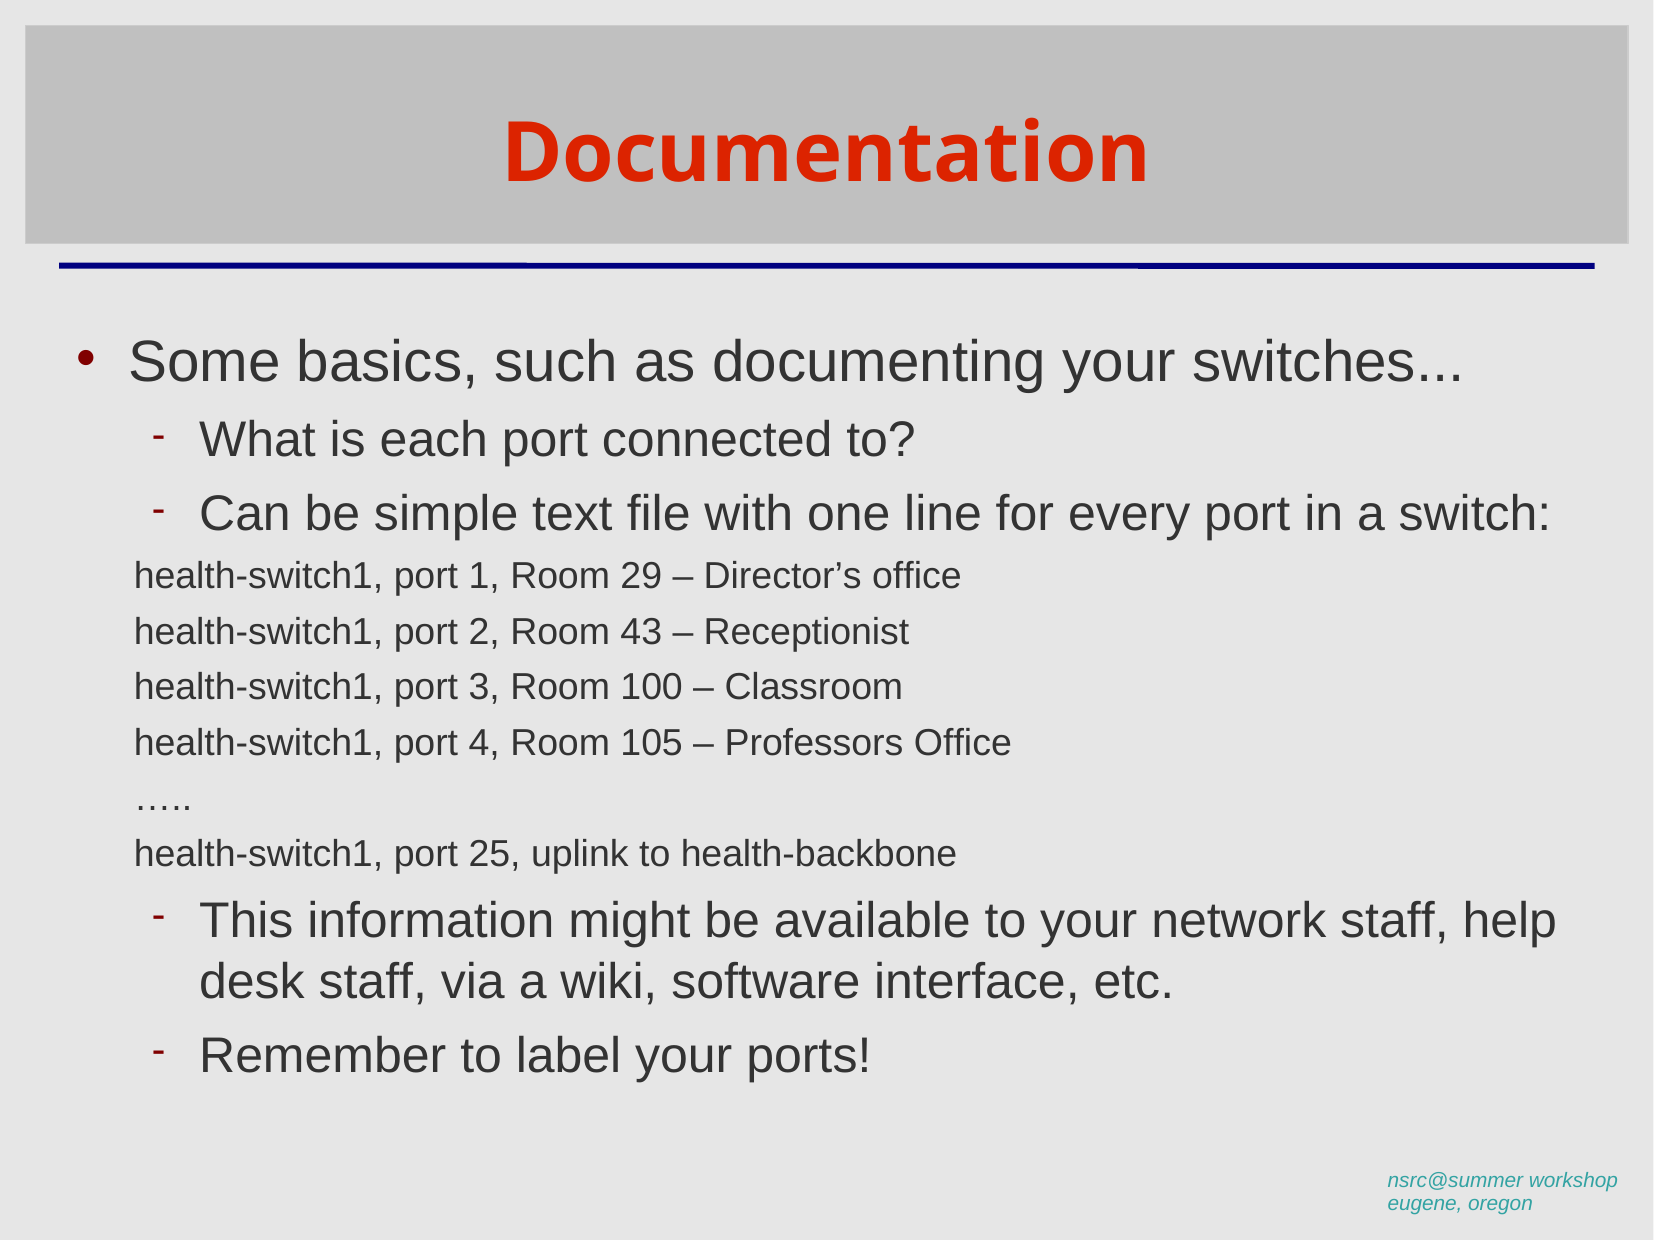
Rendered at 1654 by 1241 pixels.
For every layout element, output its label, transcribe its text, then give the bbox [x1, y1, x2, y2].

title Documentation [121, 46, 1532, 253]
list Some basics, such as documenting your switches... What is each port connected to? Can be simple text file with one line for every port in a switch: health-switch1, port 1, Room 29 – Director’s office health-switch1, port 2, Room 43 – Receptionist health-switch1, port 3, Room 100 – Classroom health-switch1, port 4, Room 105 – Professors Office ….. health-switch1, port 25, uplink to health-backbone This information might be available to your network staff, help desk staff, via a wiki, software interface, etc. Remember to label your ports! [59, 322, 1593, 1131]
